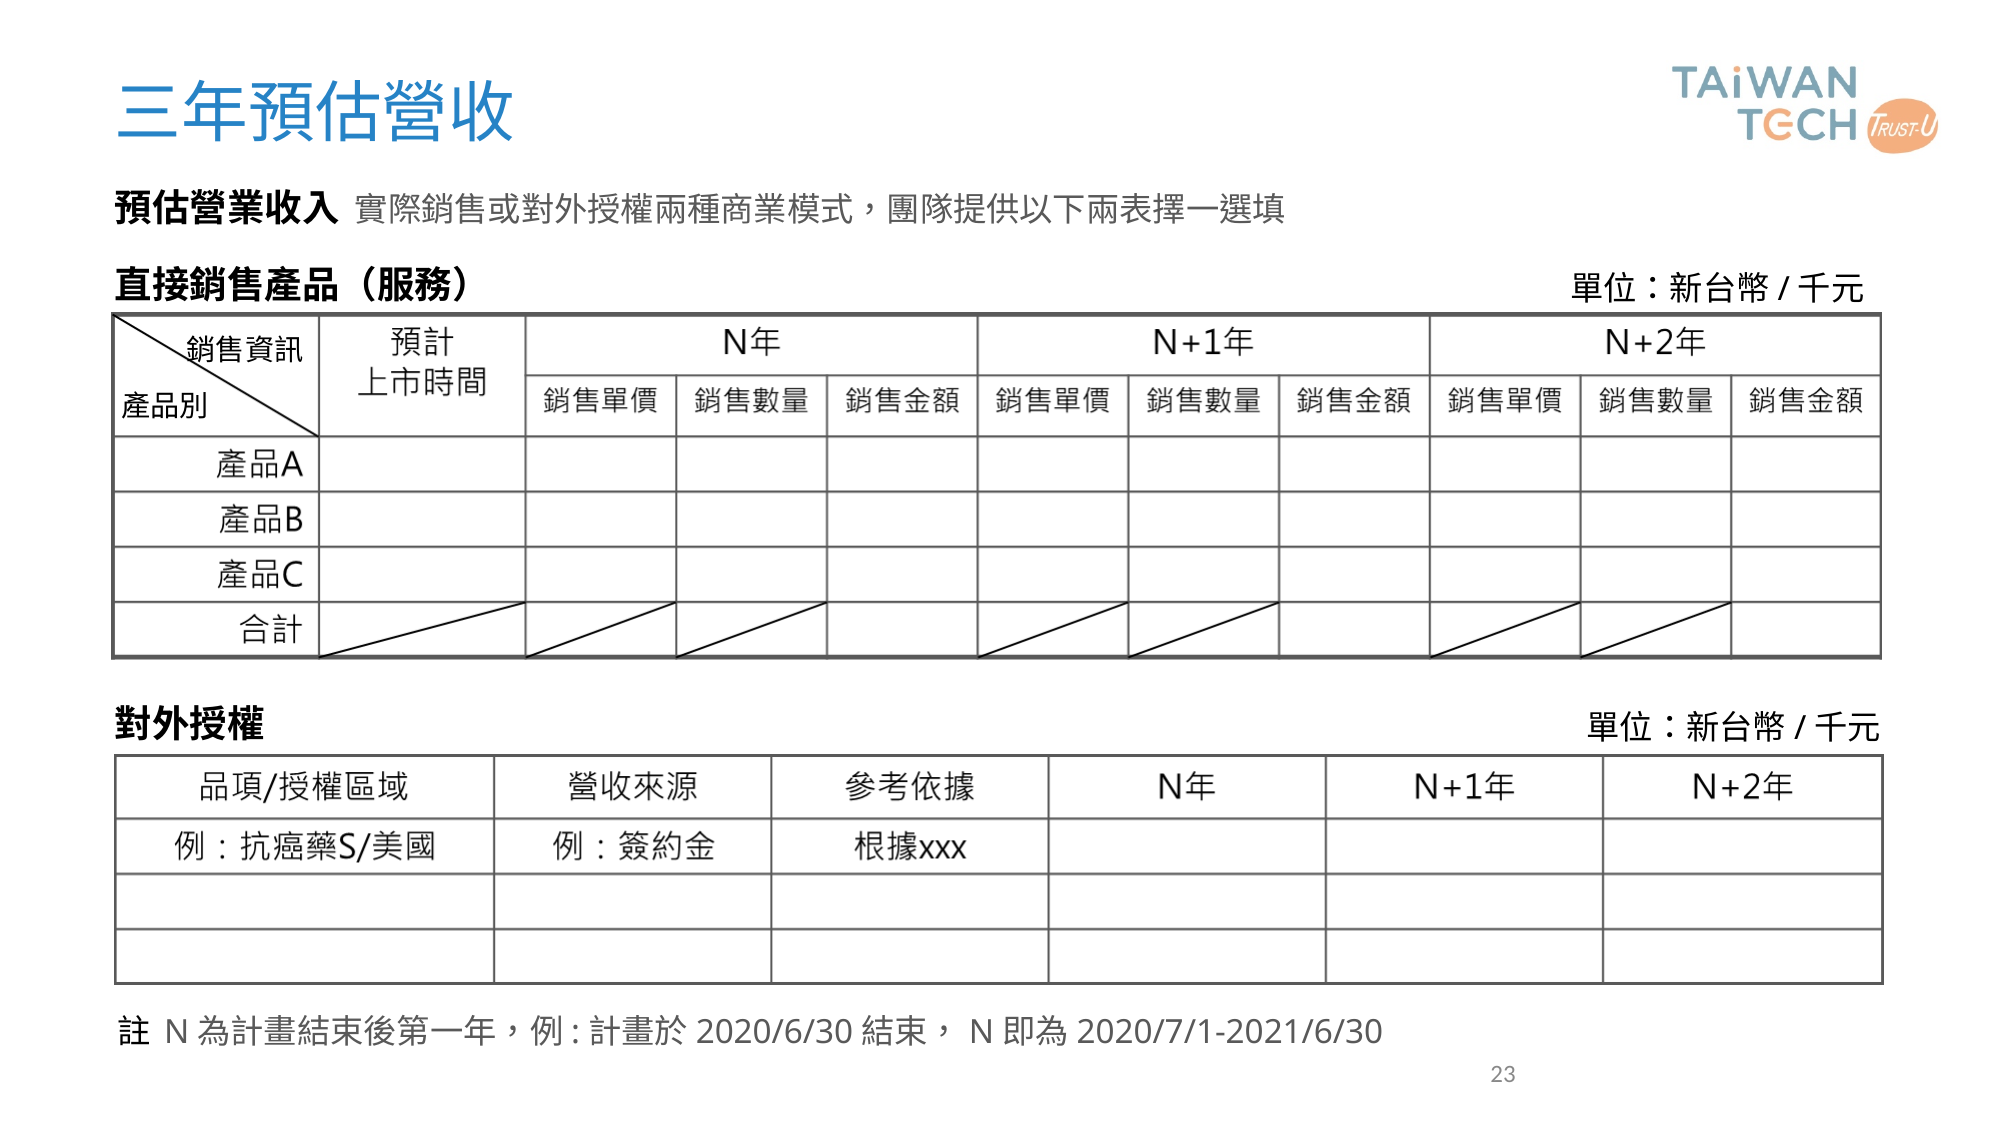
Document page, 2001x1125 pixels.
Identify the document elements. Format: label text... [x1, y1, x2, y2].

text_box 對外授權 [100, 692, 1604, 754]
picture [111, 315, 1882, 669]
text_box 22 [1475, 1042, 1926, 1103]
text_box 單位：新台幣/千元 [1571, 698, 1900, 755]
picture [114, 755, 1884, 986]
text_box 預估營業收入 實際銷售或對外授權兩種商業模式，團隊提供以下兩表擇一選填 [99, 176, 1876, 237]
text_box 單位：新台幣/千元 [1555, 260, 1884, 316]
text_box 直接銷售產品（服務） [99, 253, 1605, 315]
text_box N為計畫結束後第一年，例:計畫於2020/6/30結束，N即為2020/7/1-2021/6/30 [102, 1003, 1736, 1059]
text_box 銷售資訊 [149, 323, 341, 375]
text_box 產品別 [100, 379, 231, 430]
text_box 三年預估營收 [99, 45, 1900, 174]
